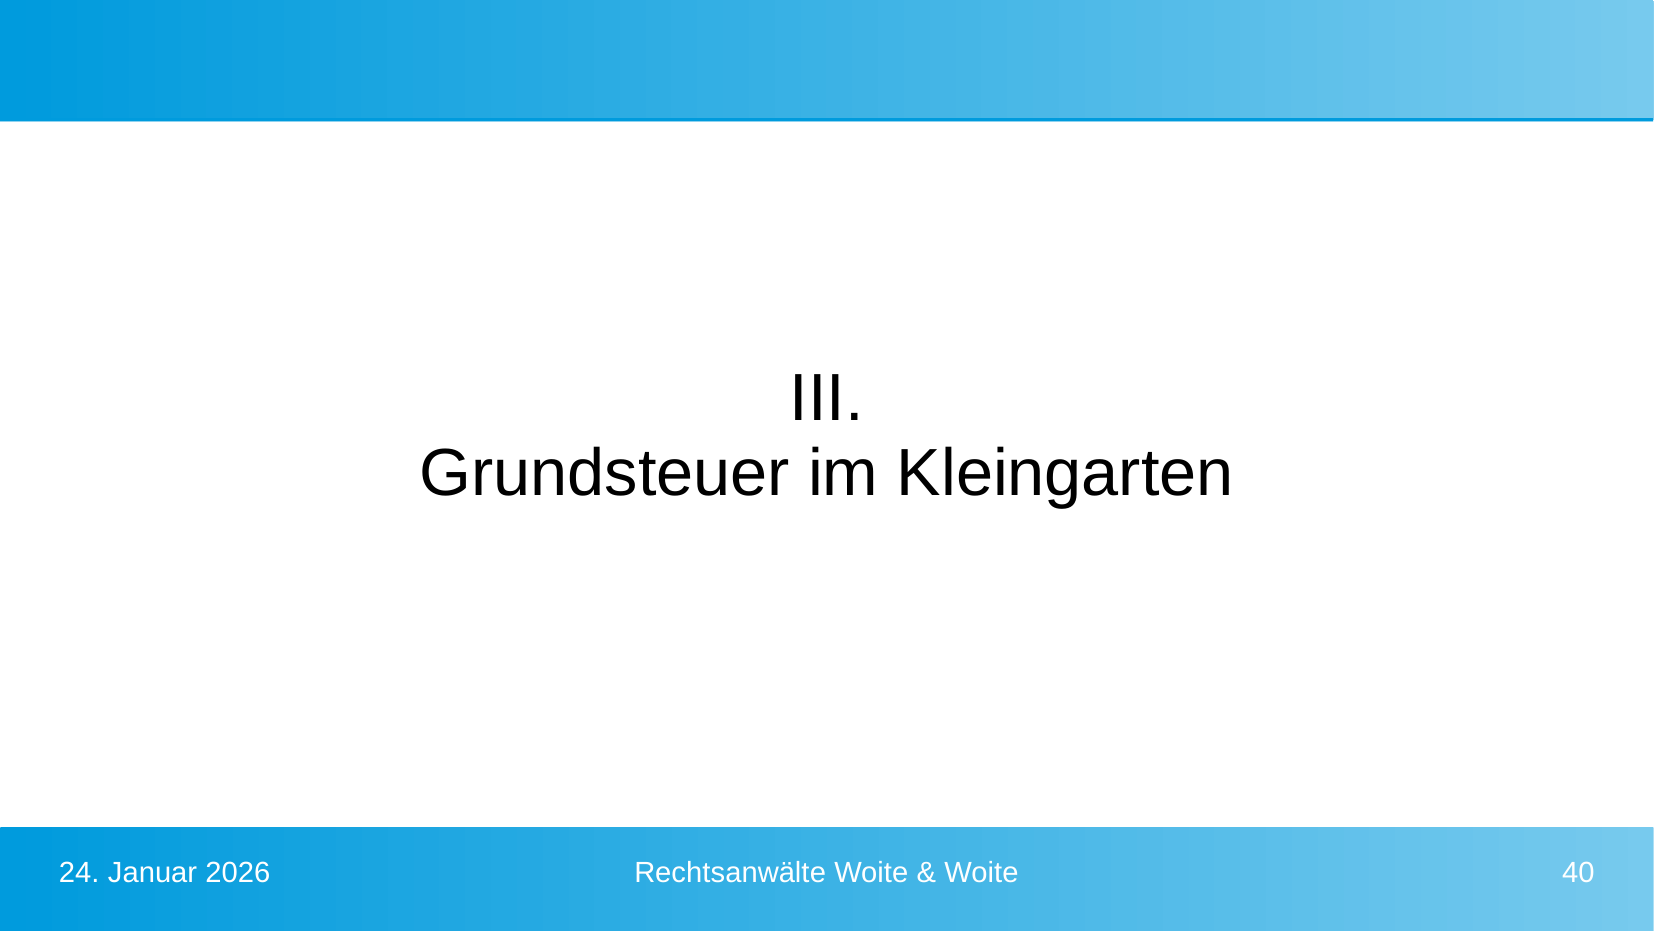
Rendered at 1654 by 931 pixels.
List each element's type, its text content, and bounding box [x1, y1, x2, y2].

subtitle III. Grundsteuer im Kleingarten [59, 177, 1595, 768]
